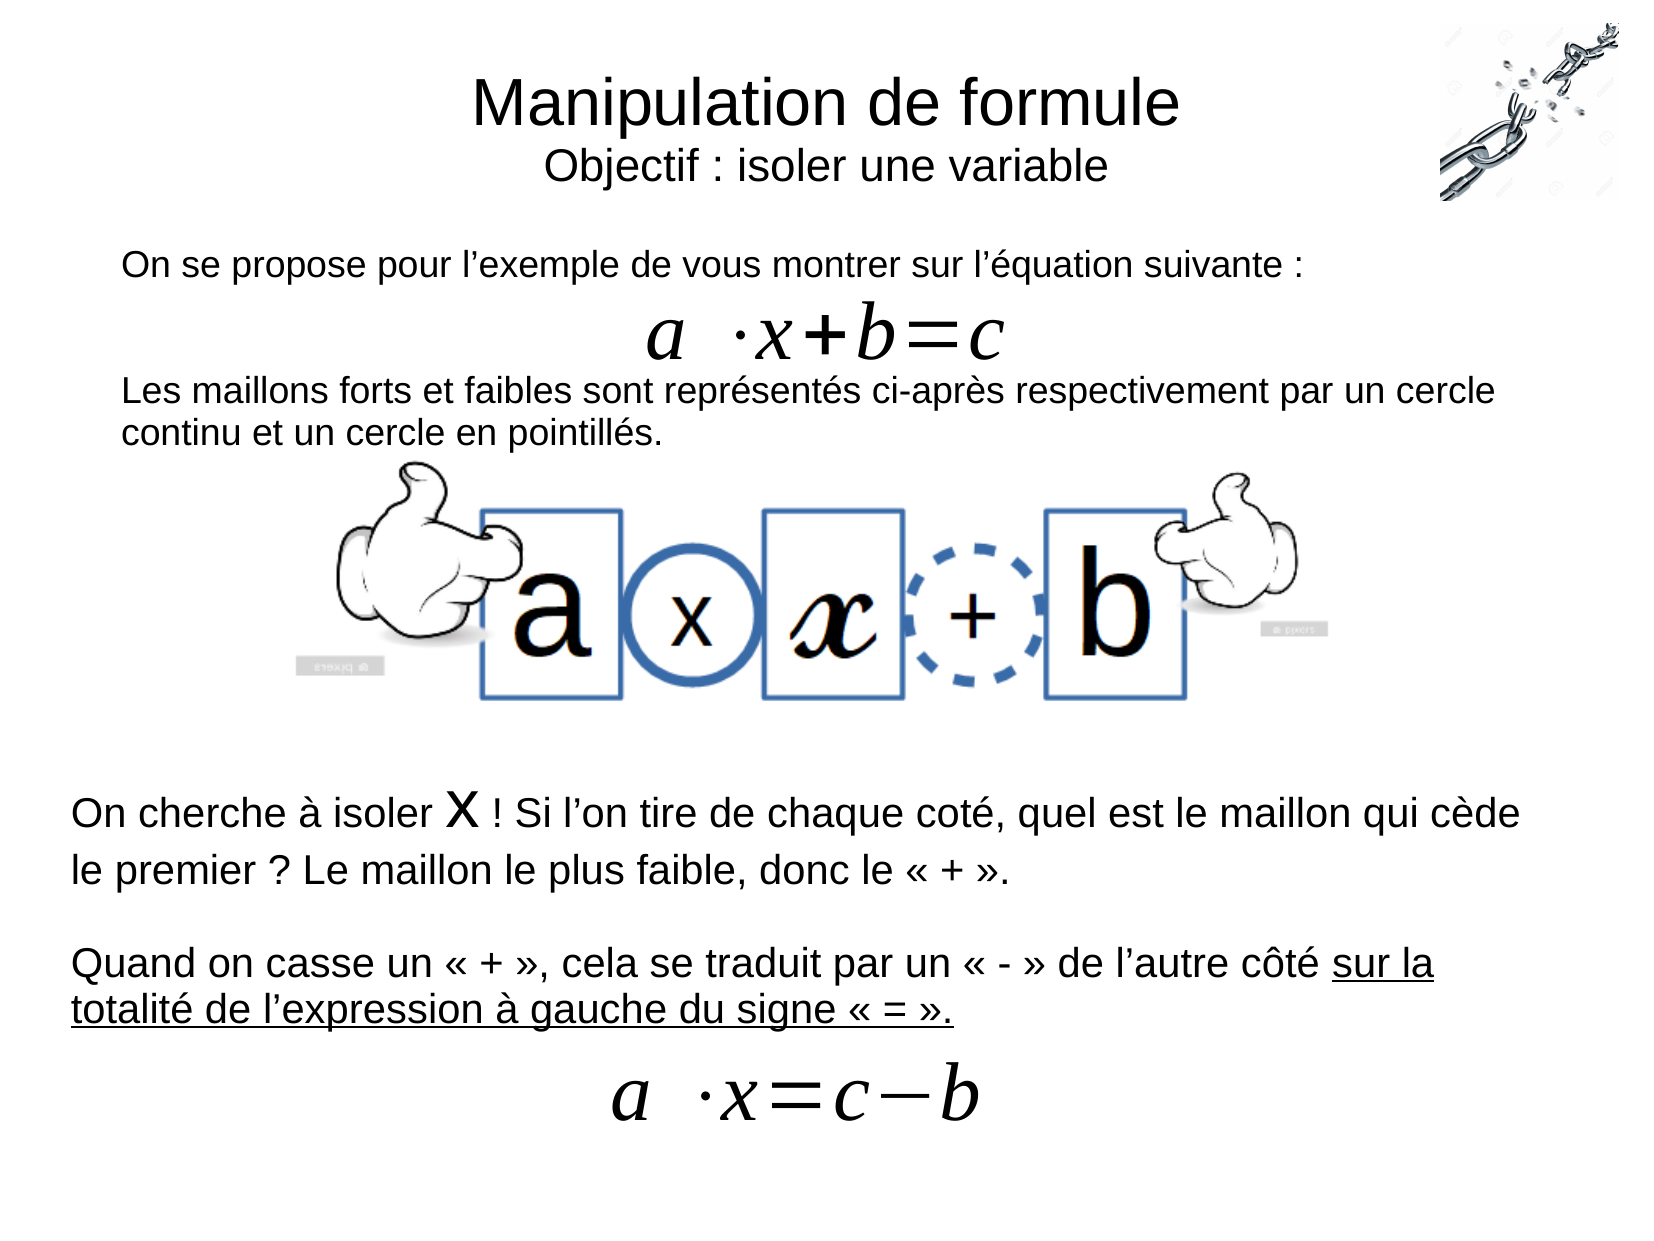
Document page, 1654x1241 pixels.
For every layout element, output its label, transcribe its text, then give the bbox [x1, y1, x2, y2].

subtitle On cherche à isoler x ! Si l’on tire de chaque coté, quel est le maillon qui cède le premier ? Le maillon le plus faible, donc le « + ». Quand on casse un « + », cela se traduit par un « - » de l’autre côté sur la totalité de l’expression à gauche du signe « = ». [70, 755, 1560, 1209]
text_box On se propose pour l’exemple de vous montrer sur l’équation suivante : Les maillons forts et faibles sont représentés ci-après respectivement par un cercle continu et un cercle en pointillés. [106, 236, 1512, 461]
picture [1440, 23, 1619, 201]
picture [290, 461, 1347, 745]
chart [602, 1045, 990, 1138]
title Manipulation de formule Objectif : isoler une variable [82, 47, 1571, 210]
chart [637, 285, 1016, 378]
